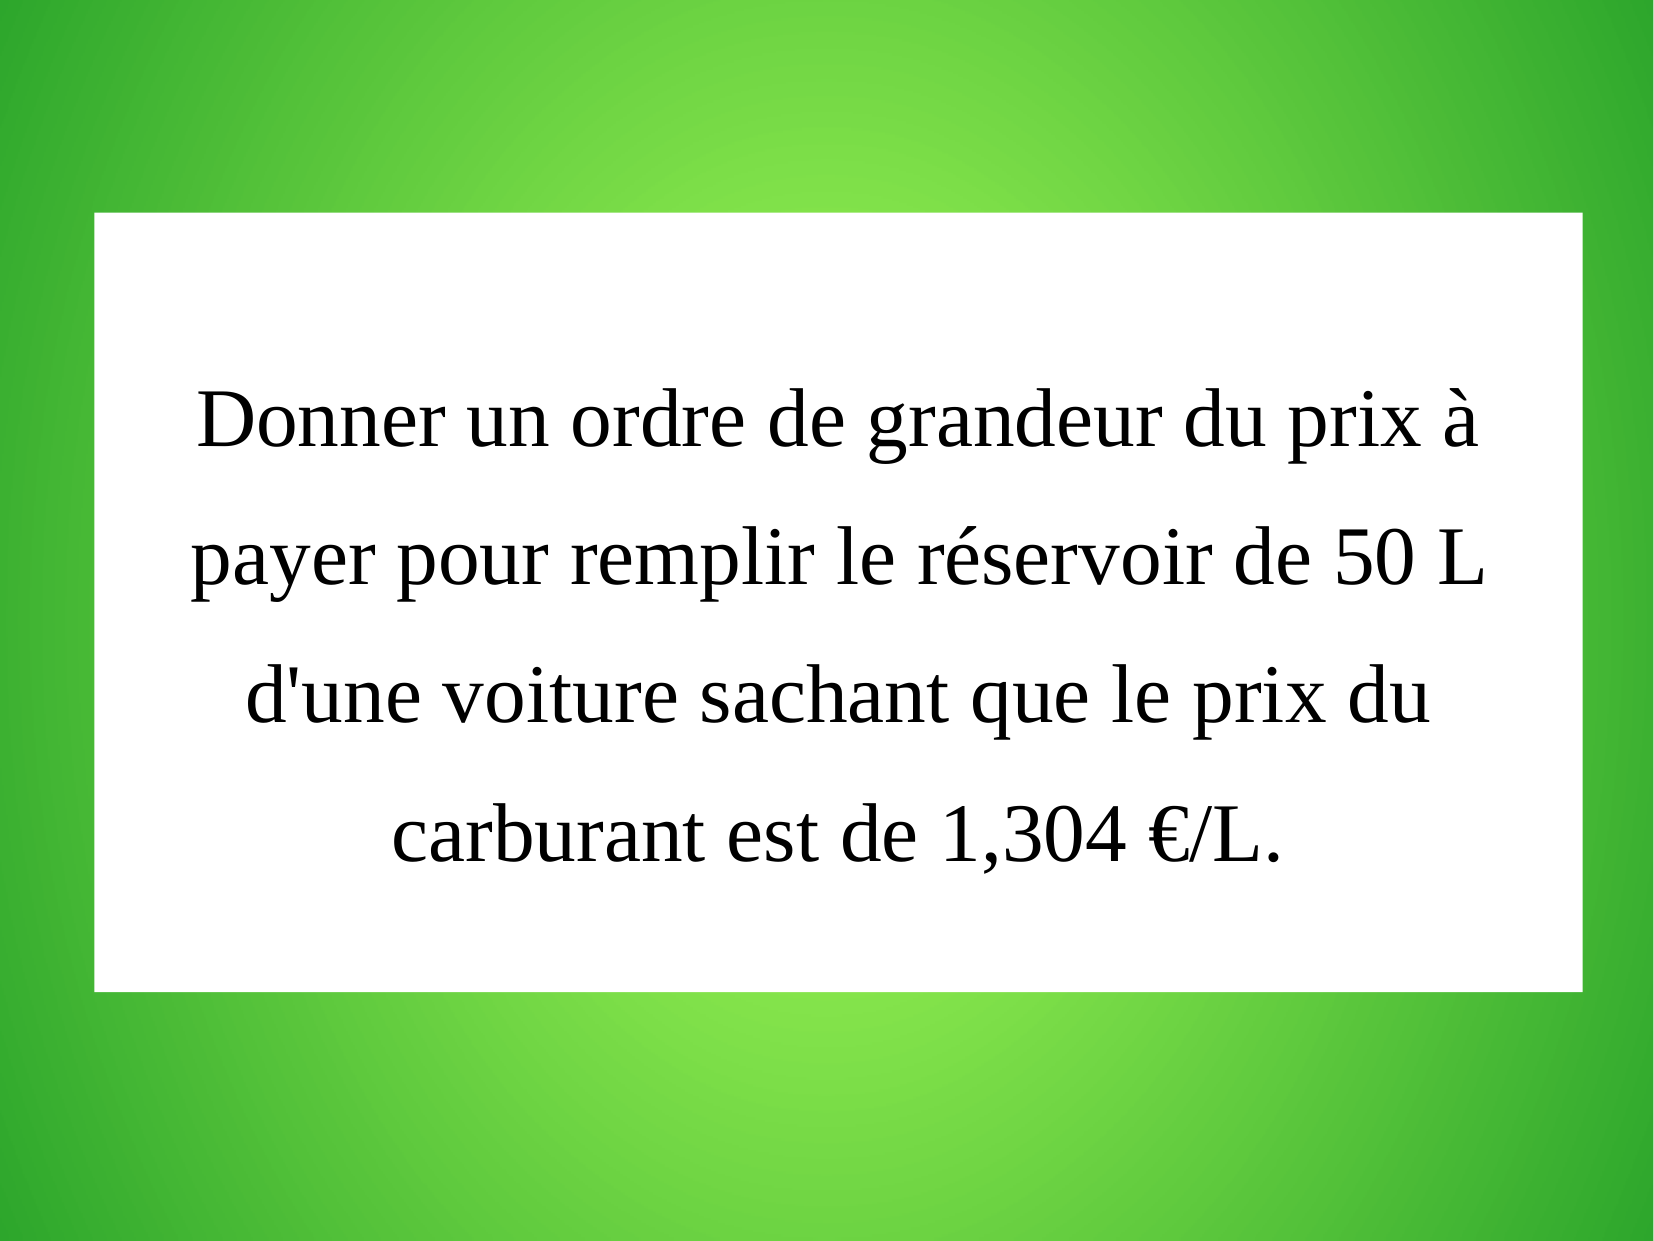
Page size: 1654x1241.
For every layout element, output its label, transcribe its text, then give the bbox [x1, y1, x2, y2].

text_box Donner un ordre de grandeur du prix à payer pour remplir le réservoir de 50 L d'une voiture sachant que le prix du carburant est de 1,304 €/L. [94, 212, 1583, 993]
picture [0, 0, 1654, 1241]
